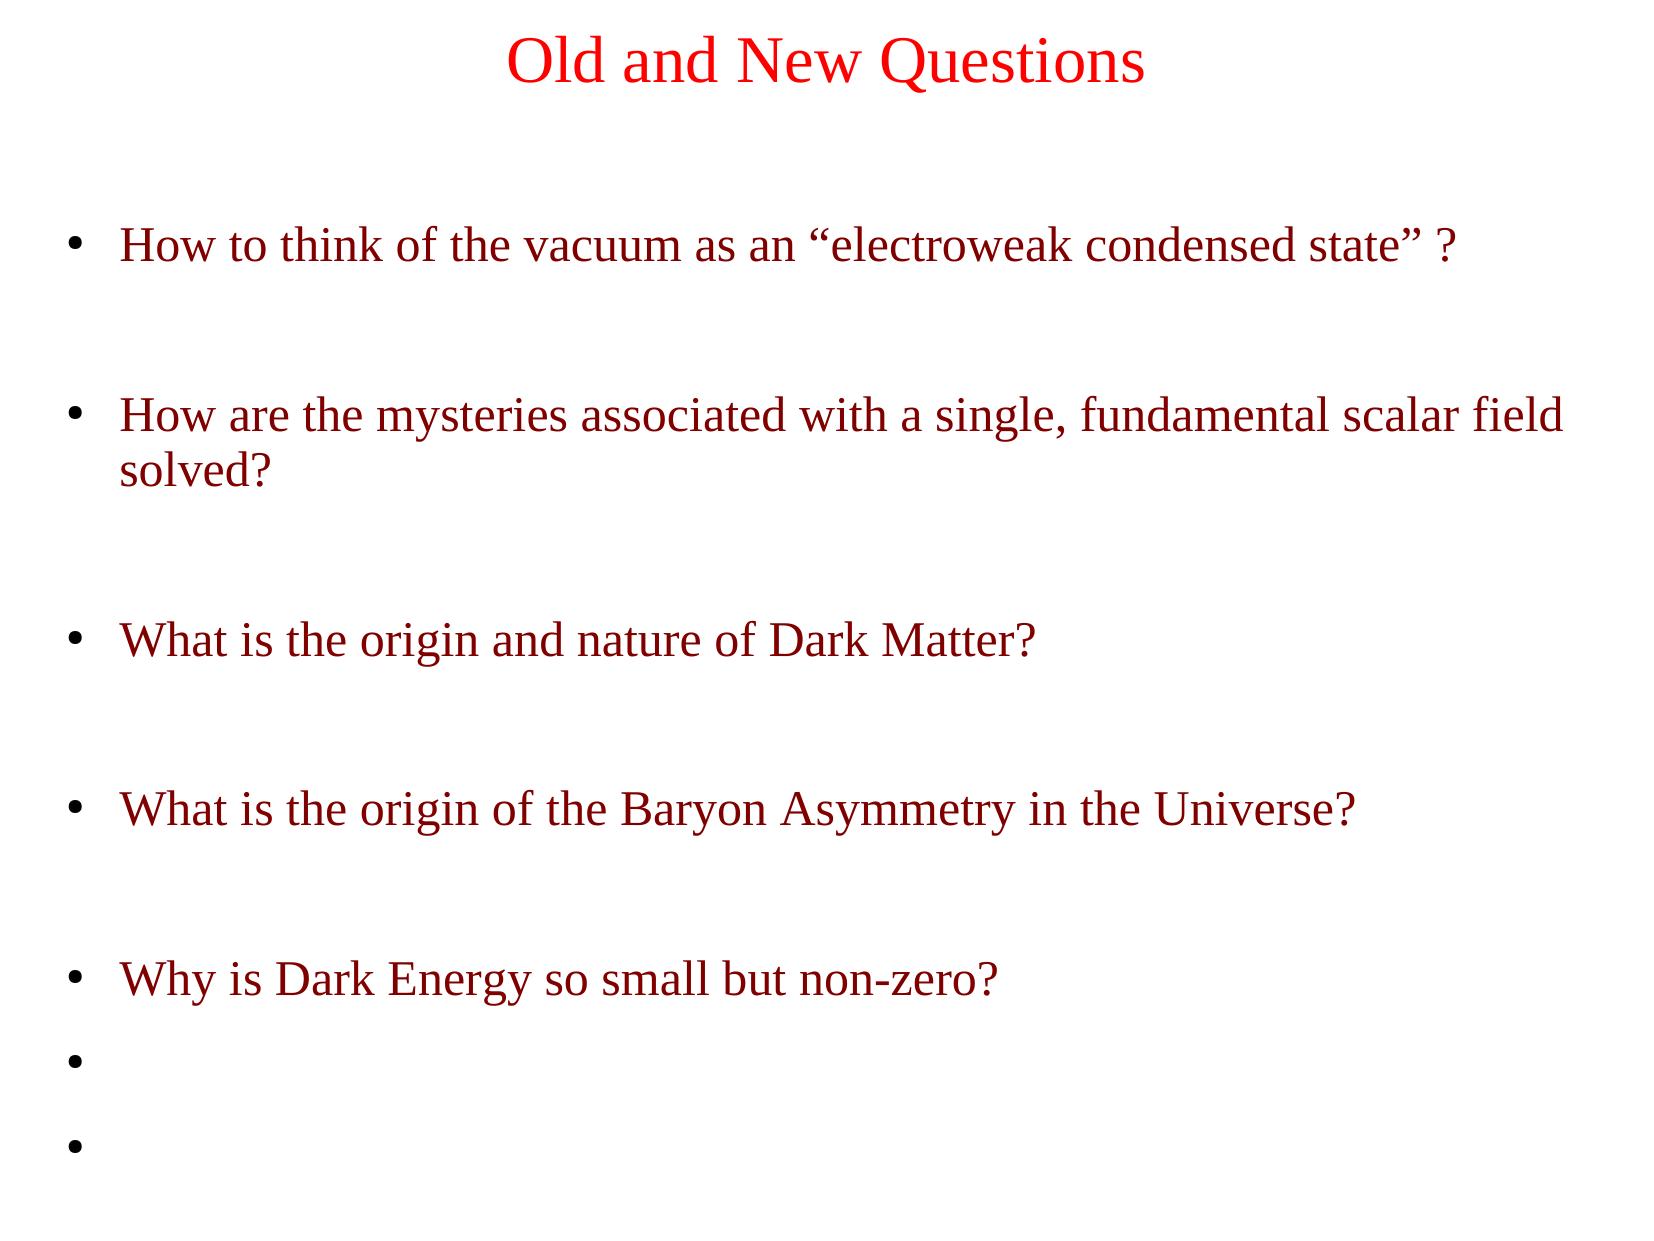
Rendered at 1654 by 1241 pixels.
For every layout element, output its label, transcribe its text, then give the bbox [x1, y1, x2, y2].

list How to think of the vacuum as an “electroweak condensed state” ? How are the mysteries associated with a single, fundamental scalar field solved? What is the origin and nature of Dark Matter? What is the origin of the Baryon Asymmetry in the Universe? Why is Dark Energy so small but non-zero? [48, 132, 1582, 1176]
title Old and New Questions [128, 0, 1541, 132]
